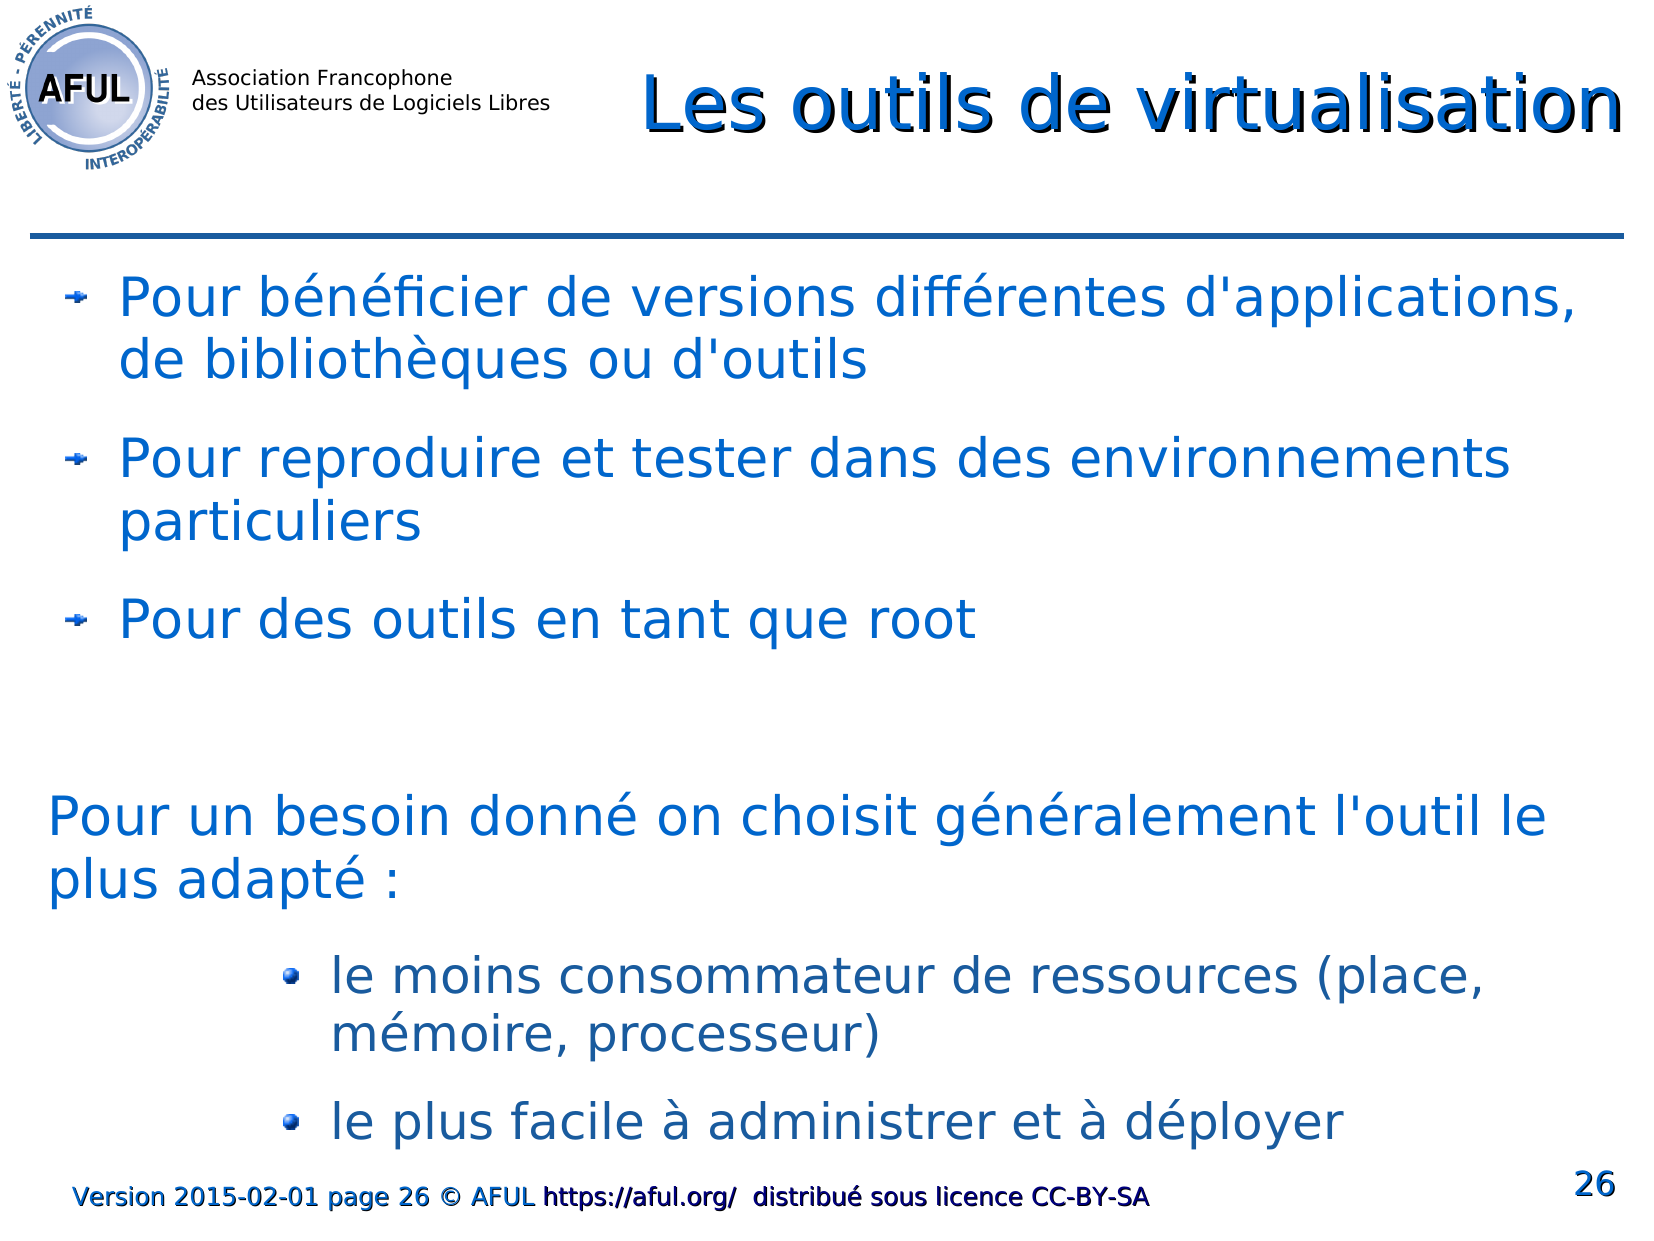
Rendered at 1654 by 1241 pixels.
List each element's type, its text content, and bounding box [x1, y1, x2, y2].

title Les outils de virtualisation [501, 0, 1625, 207]
picture [0, 0, 178, 178]
list Pour bénéficier de versions différentes d'applications, de bibliothèques ou d'outils Pour reproduire et tester dans des environnements particuliers Pour des outils en tant que root Pour un besoin donné on choisit généralement l'outil le plus adapté : le moins consommateur de ressources (place, mémoire, processeur) le plus facile à administrer et à déployer [47, 265, 1595, 1196]
